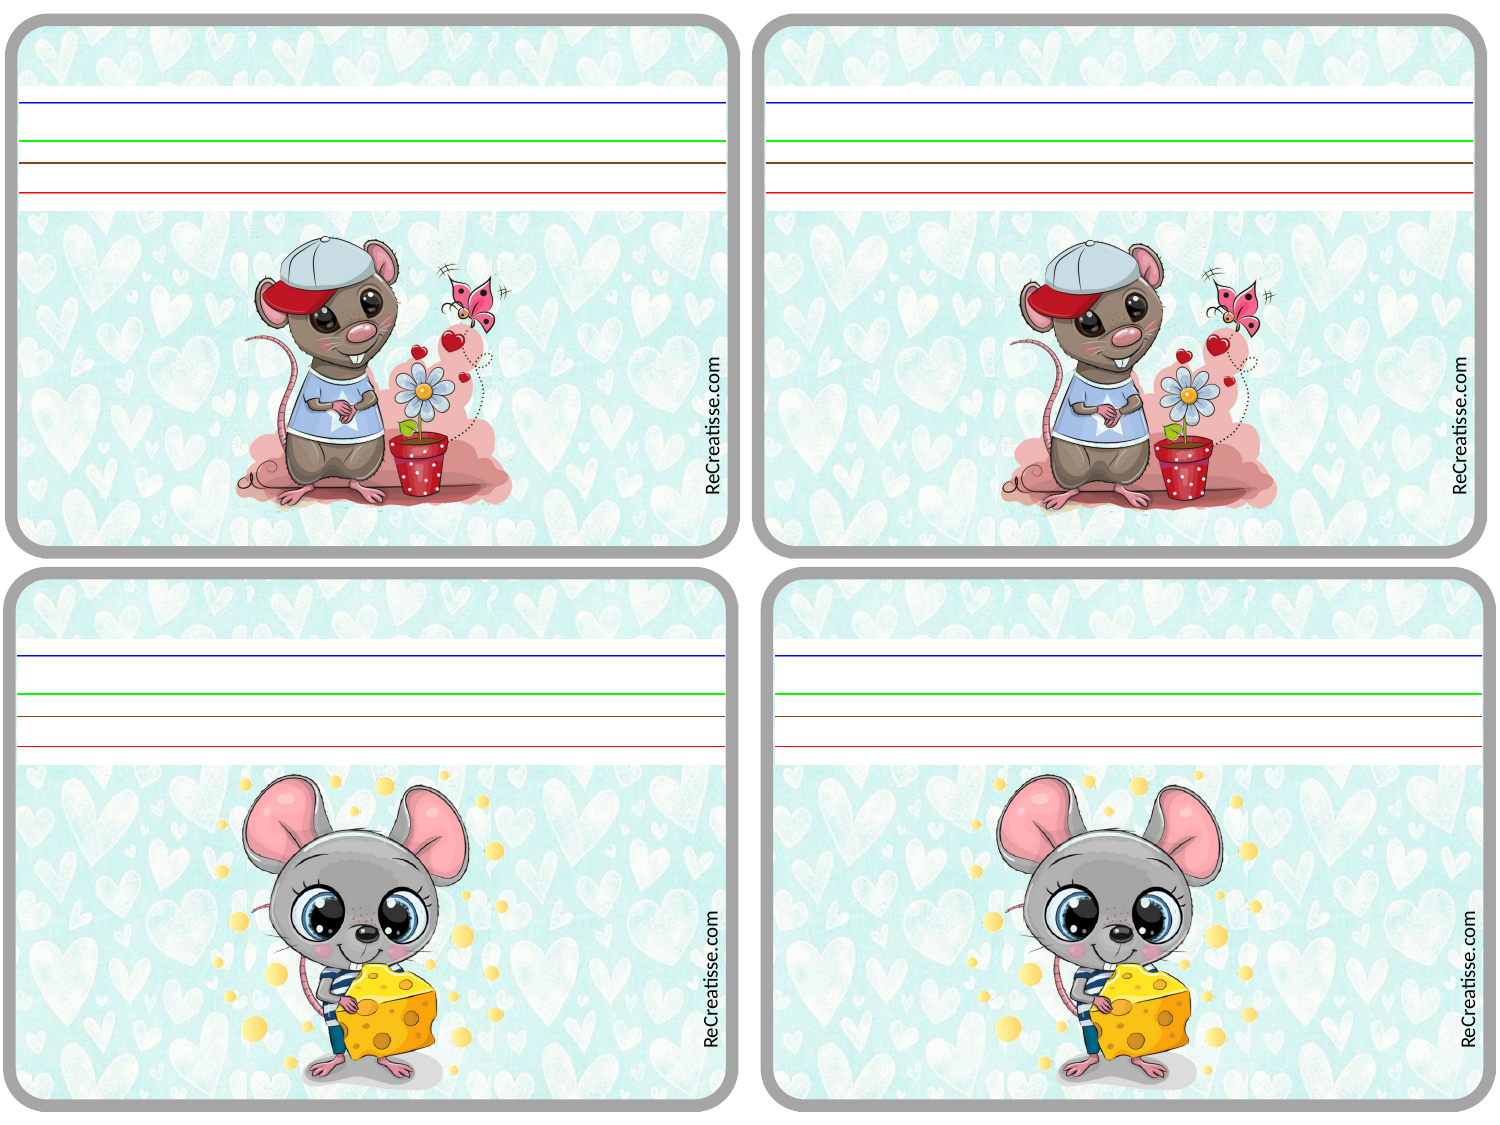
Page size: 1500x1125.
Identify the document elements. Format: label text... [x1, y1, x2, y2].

picture [987, 216, 1288, 517]
text_box ReCreatisse.com [1447, 895, 1487, 1064]
picture [766, 86, 1473, 211]
text_box ReCreatisse.com [689, 895, 729, 1064]
picture [17, 639, 725, 1094]
picture [222, 212, 523, 513]
text_box [11, 19, 734, 553]
text_box [9, 573, 733, 1106]
text_box [758, 19, 1481, 553]
text_box ReCreatisse.com [1438, 342, 1478, 510]
text_box [766, 573, 1490, 1106]
text_box ReCreatisse.com [691, 342, 731, 510]
picture [775, 639, 1482, 1094]
picture [19, 86, 726, 211]
